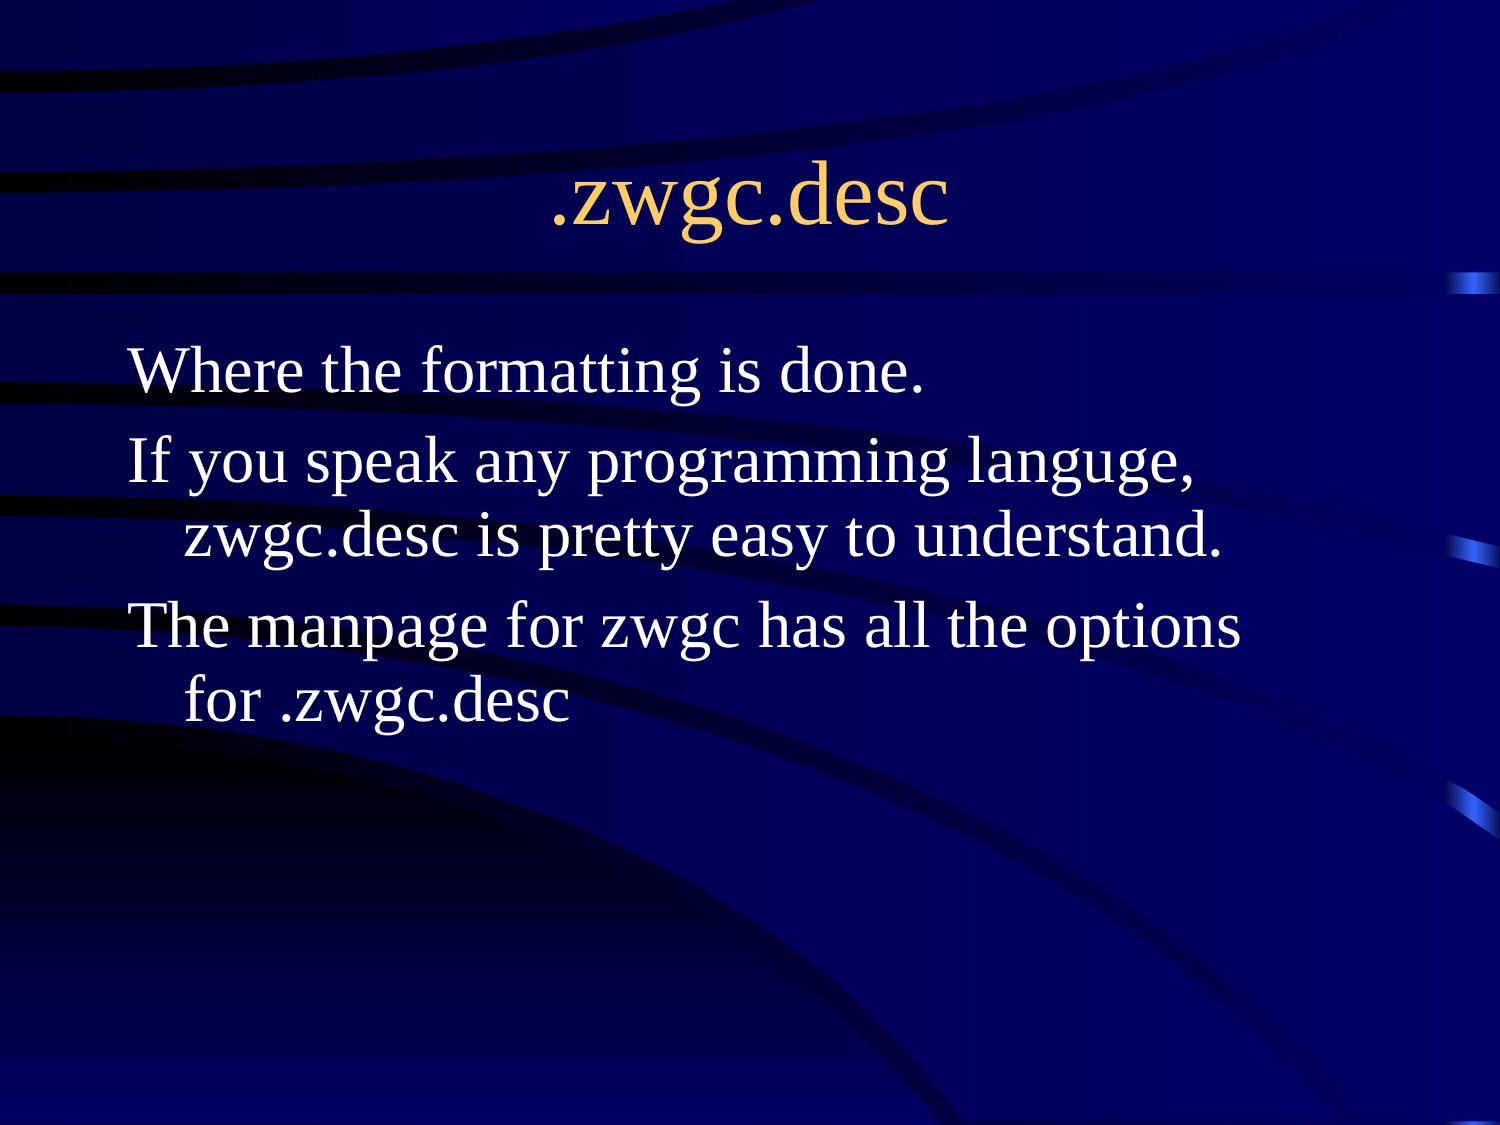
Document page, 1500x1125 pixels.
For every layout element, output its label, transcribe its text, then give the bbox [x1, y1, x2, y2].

title .zwgc.desc [112, 99, 1388, 288]
list Where the formatting is done. If you speak any programming languge, zwgc.desc is pretty easy to understand. The manpage for zwgc has all the options for .zwgc.desc [112, 324, 1388, 1001]
